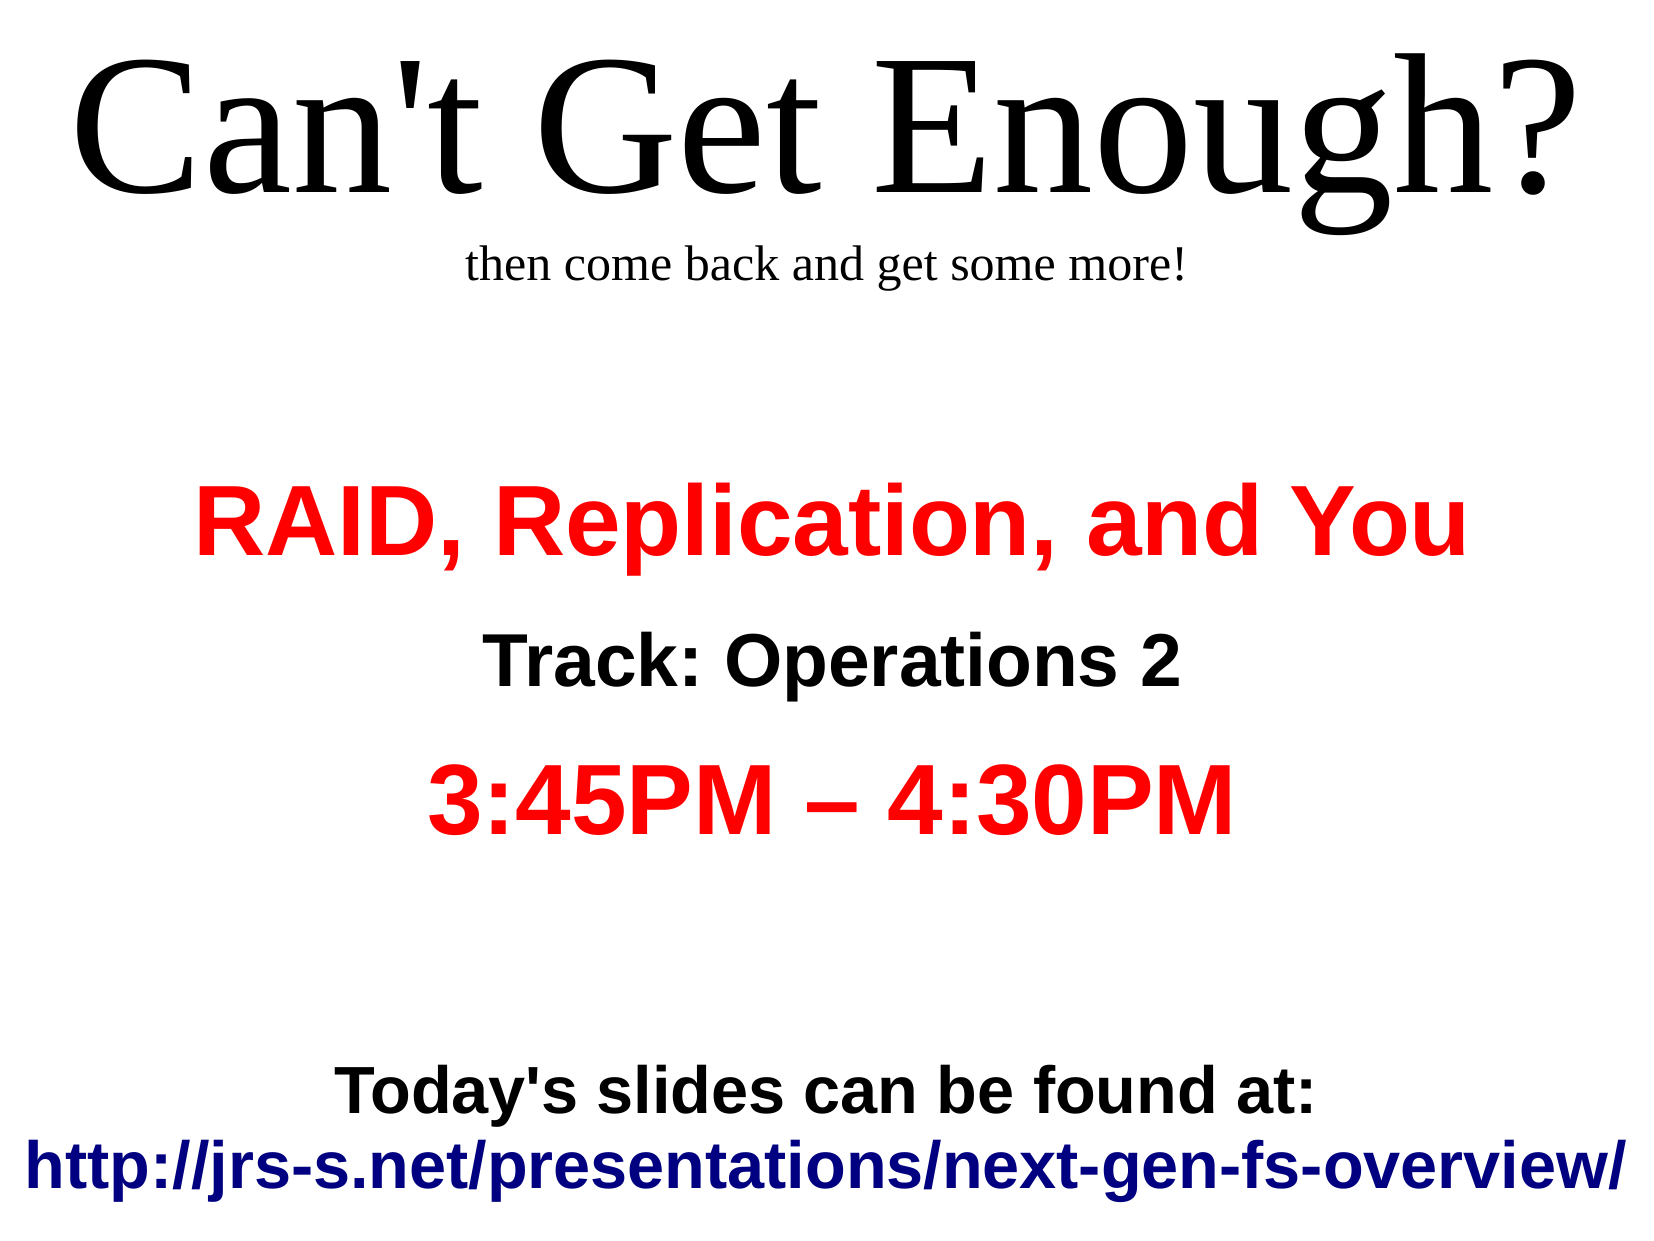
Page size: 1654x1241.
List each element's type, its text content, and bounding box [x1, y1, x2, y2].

table_header RAID, Replication, and You Track: Operations 2 3:45PM – 4:30PM [45, 331, 1585, 1024]
title Today's slides can be found at: http://jrs-s.net/presentations/next-gen-fs-overview/ [0, 1024, 1654, 1232]
title Can't Get Enough? then come back and get some more! [0, 0, 1654, 403]
